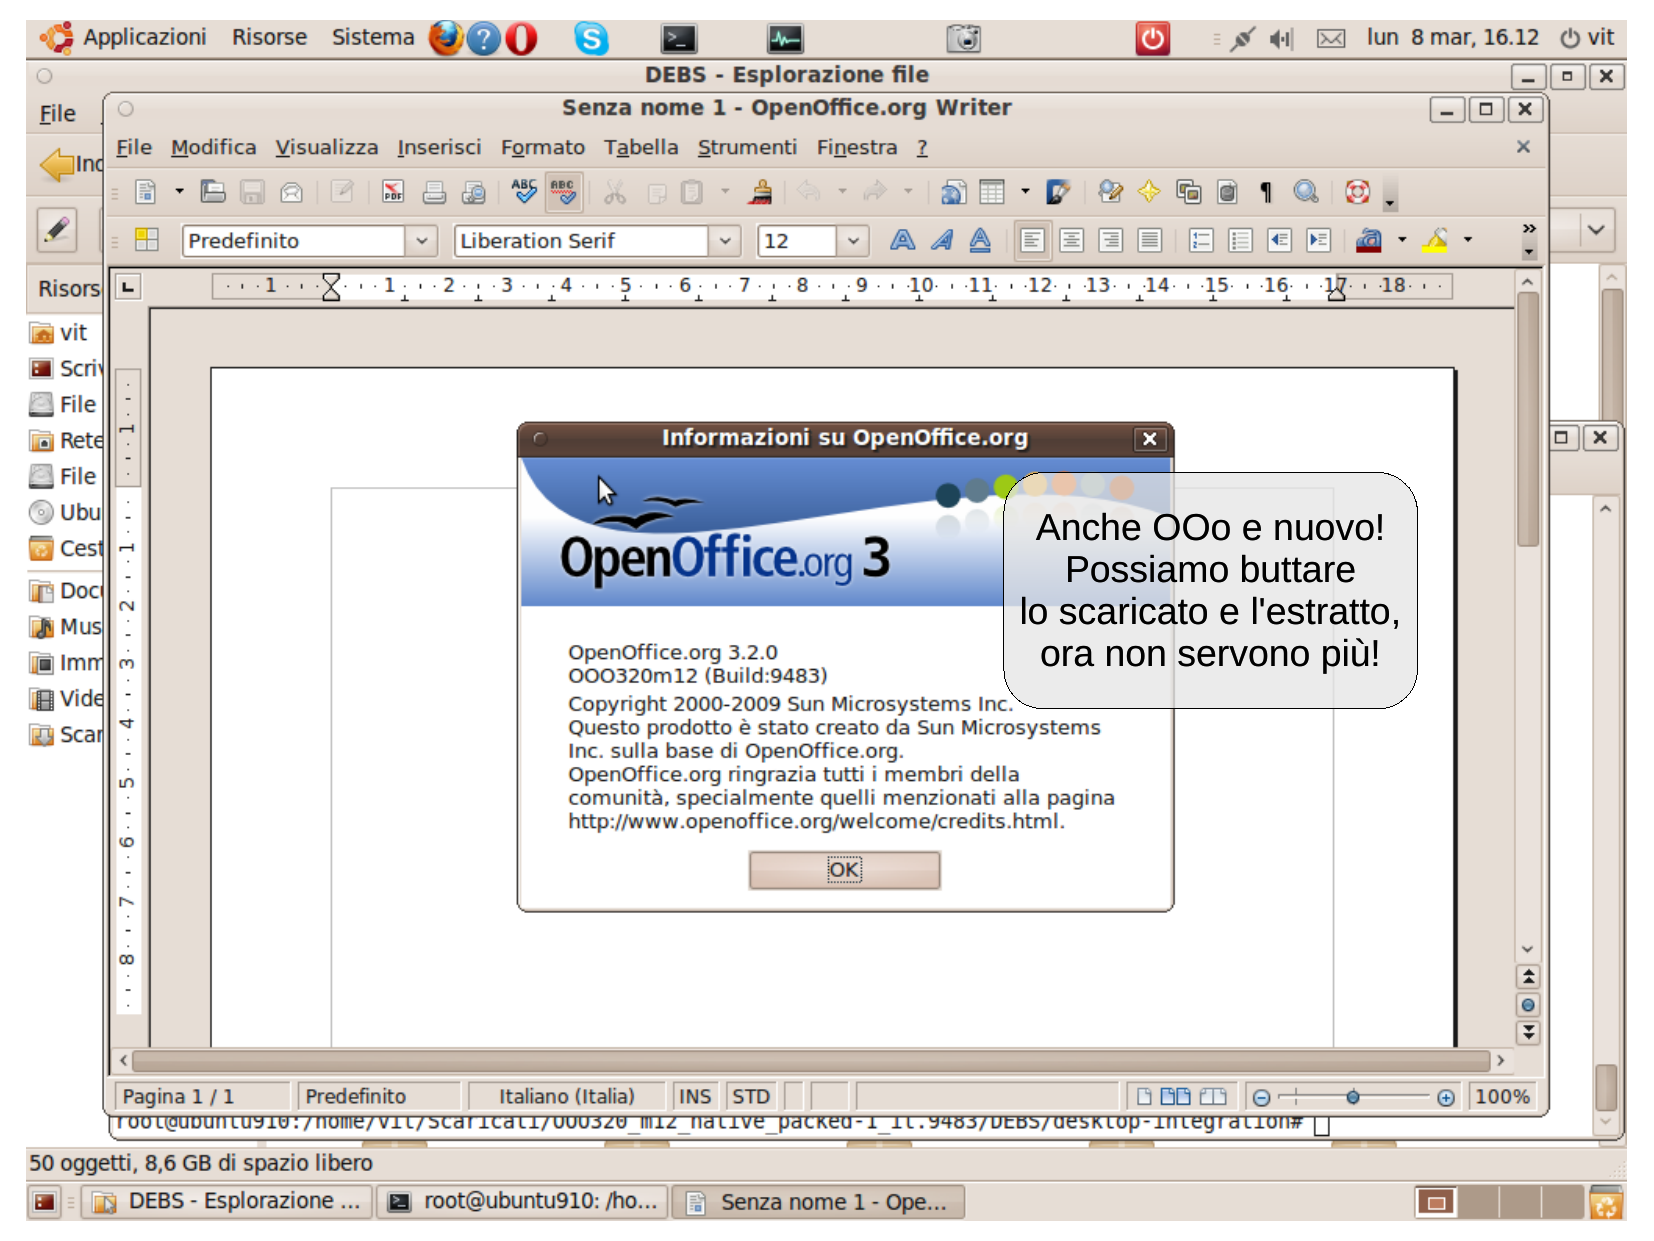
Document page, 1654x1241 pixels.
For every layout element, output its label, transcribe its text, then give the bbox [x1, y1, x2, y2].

picture [0, 0, 1654, 1241]
text_box Anche OOo e nuovo! Possiamo buttare lo scaricato e l'estratto, ora non servono più! [1003, 472, 1418, 709]
